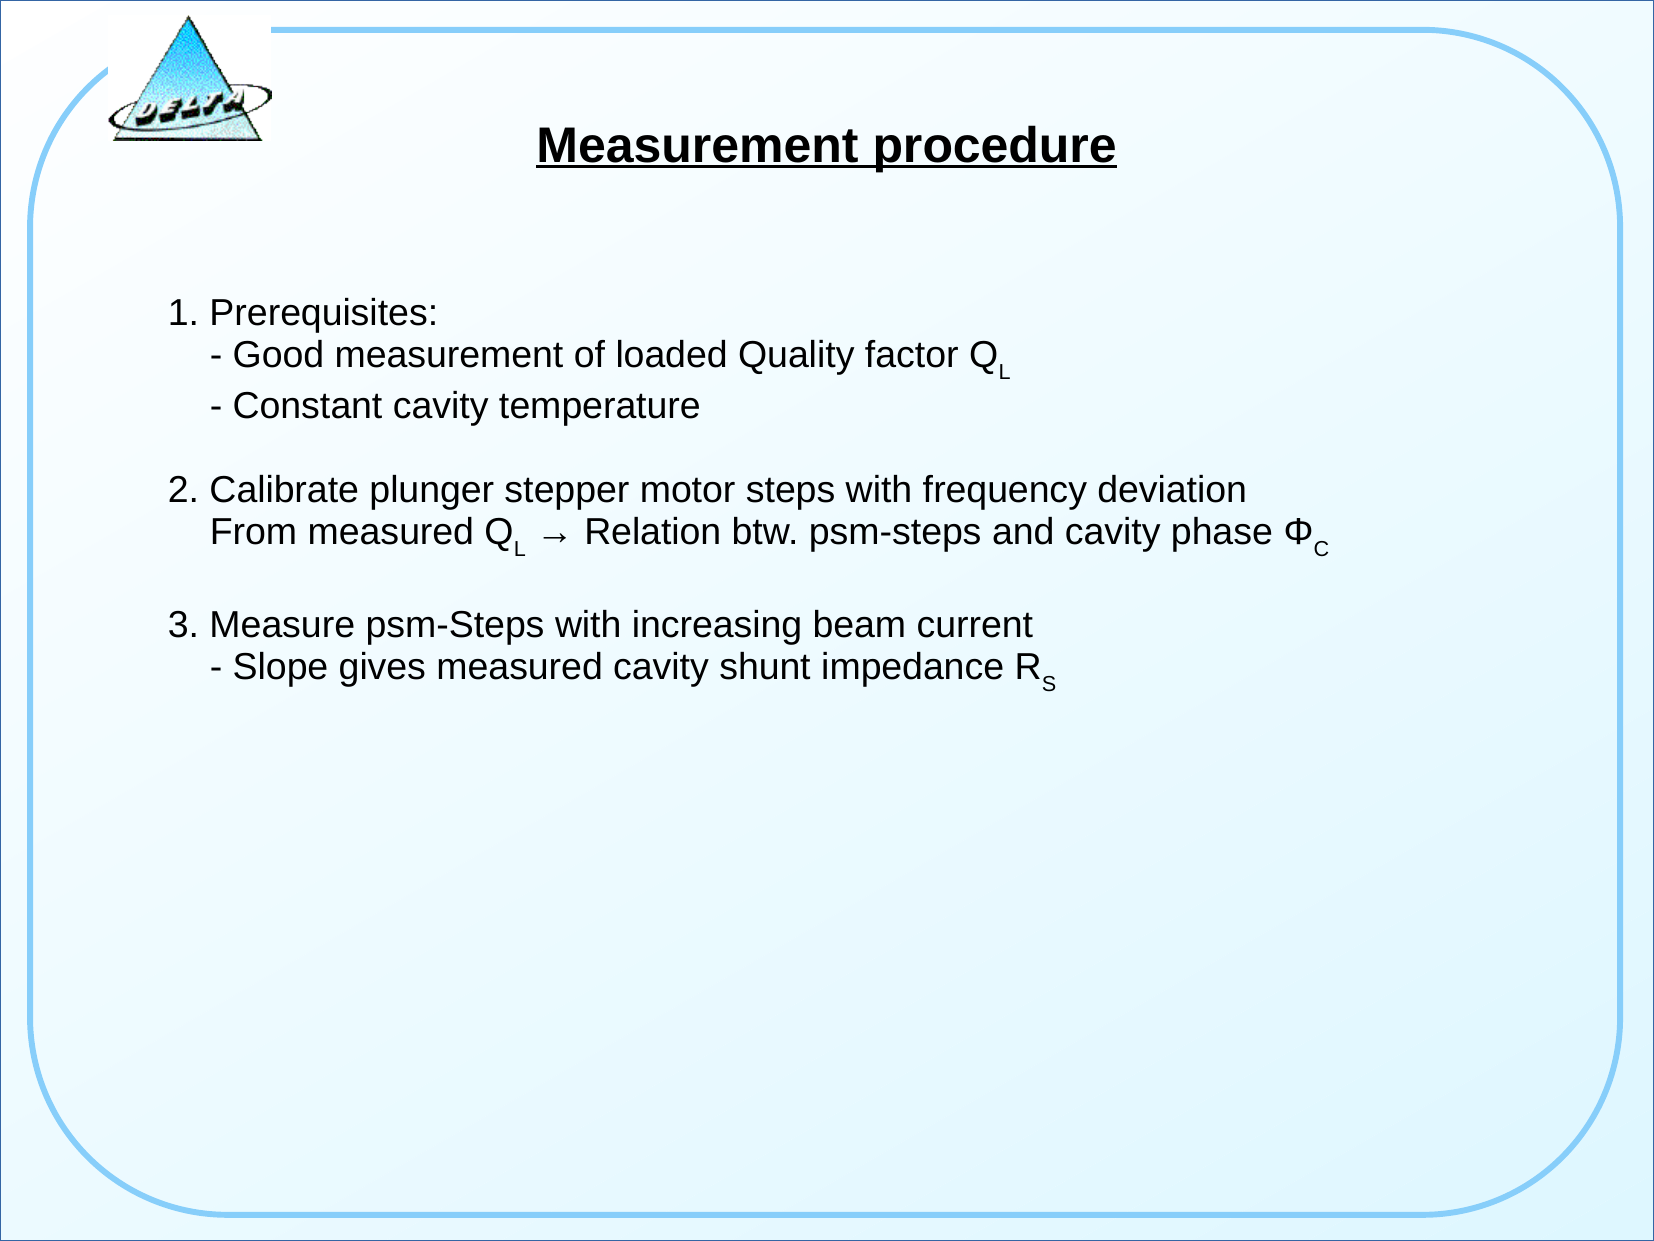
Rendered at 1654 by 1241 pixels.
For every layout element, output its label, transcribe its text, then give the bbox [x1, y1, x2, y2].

picture [107, 14, 272, 141]
text_box Measurement procedure [521, 109, 1132, 181]
text_box [0, 0, 1654, 1241]
text_box 1. Prerequisites: - Good measurement of loaded Quality factor QL - Constant cavity temperature 2. Calibrate plunger stepper motor steps with frequency deviation From measured QL → Relation btw. psm-steps and cavity phase ΦC 3. Measure psm-Steps with increasing beam current - Slope gives measured cavity shunt impedance RS [153, 283, 1529, 704]
